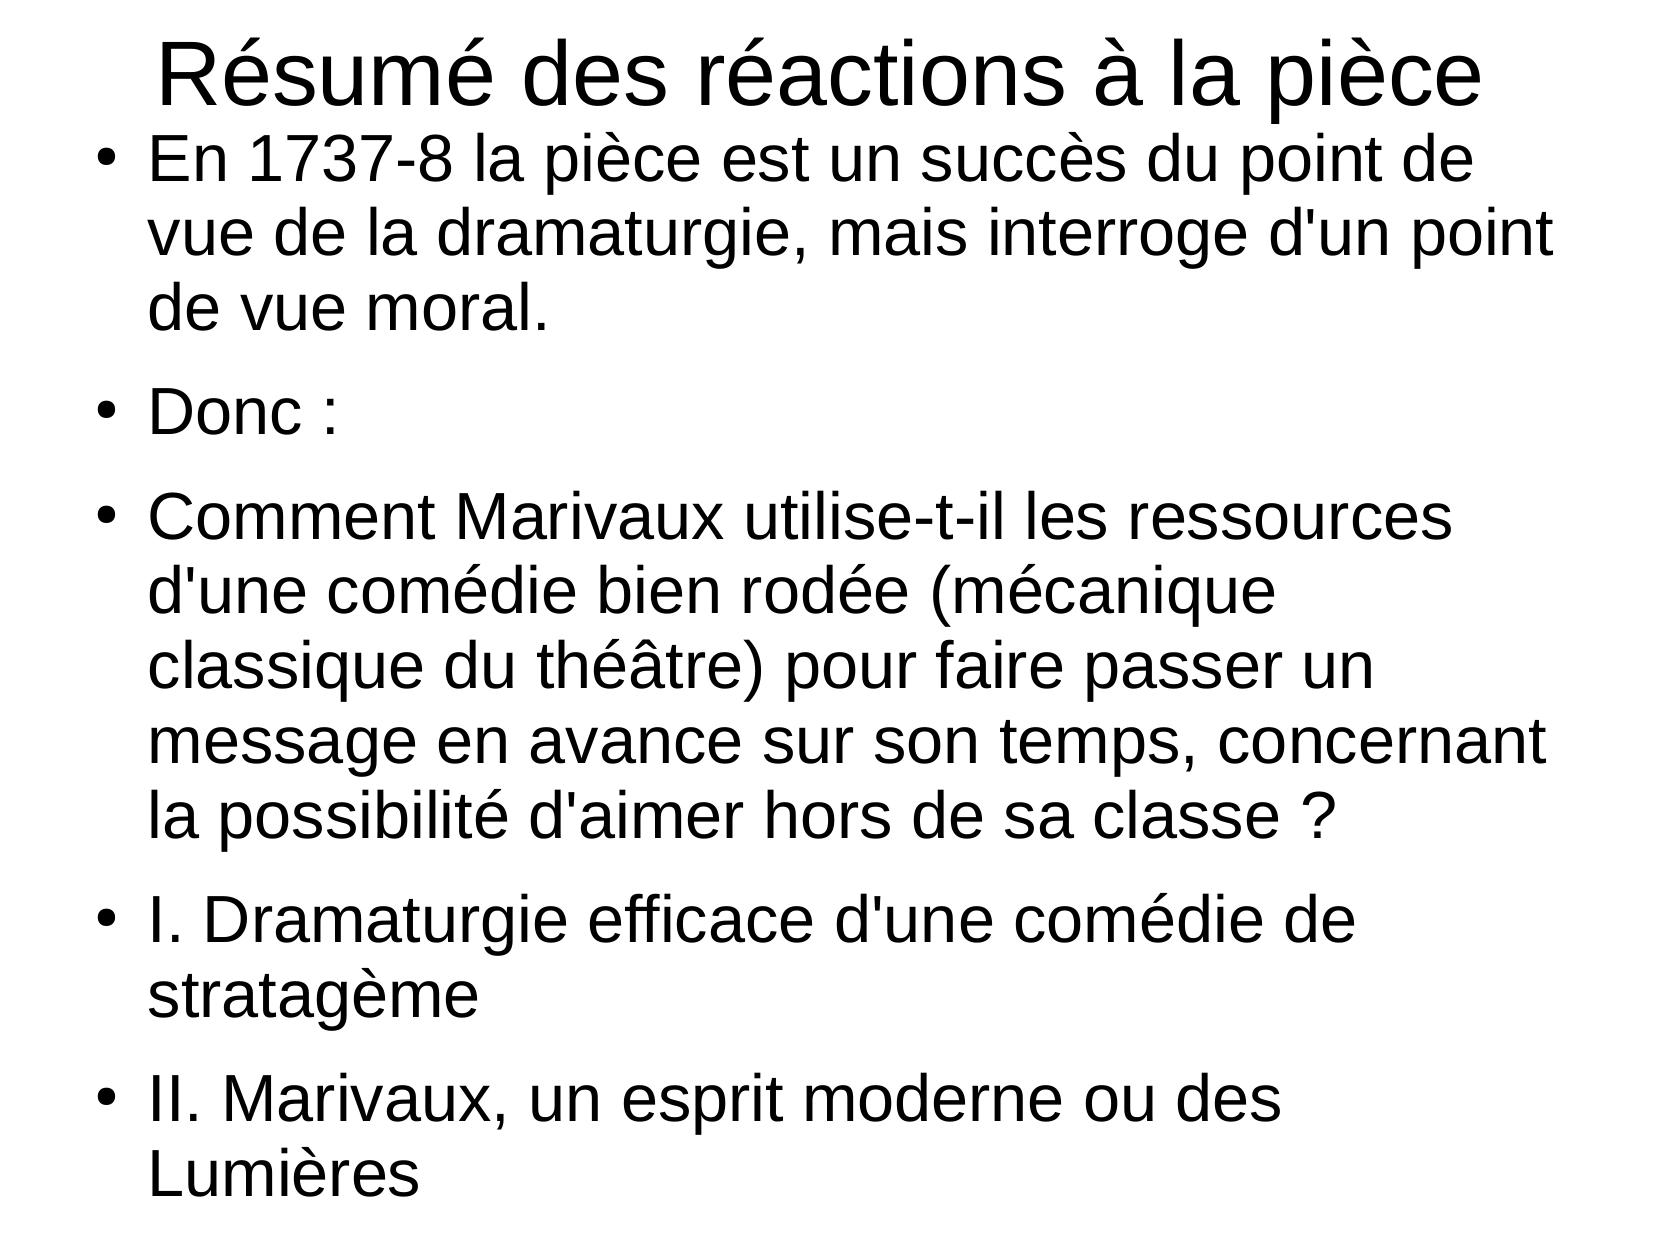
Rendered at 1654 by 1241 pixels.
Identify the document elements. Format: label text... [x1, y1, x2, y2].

title Résumé des réactions à la pièce [76, 0, 1565, 120]
list En 1737-8 la pièce est un succès du point de vue de la dramaturgie, mais interroge d'un point de vue moral. Donc : Comment Marivaux utilise-t-il les ressources d'une comédie bien rodée (mécanique classique du théâtre) pour faire passer un message en avance sur son temps, concernant la possibilité d'aimer hors de sa classe ? I. Dramaturgie efficace d'une comédie de stratagème II. Marivaux, un esprit moderne ou des Lumières [76, 120, 1565, 1211]
